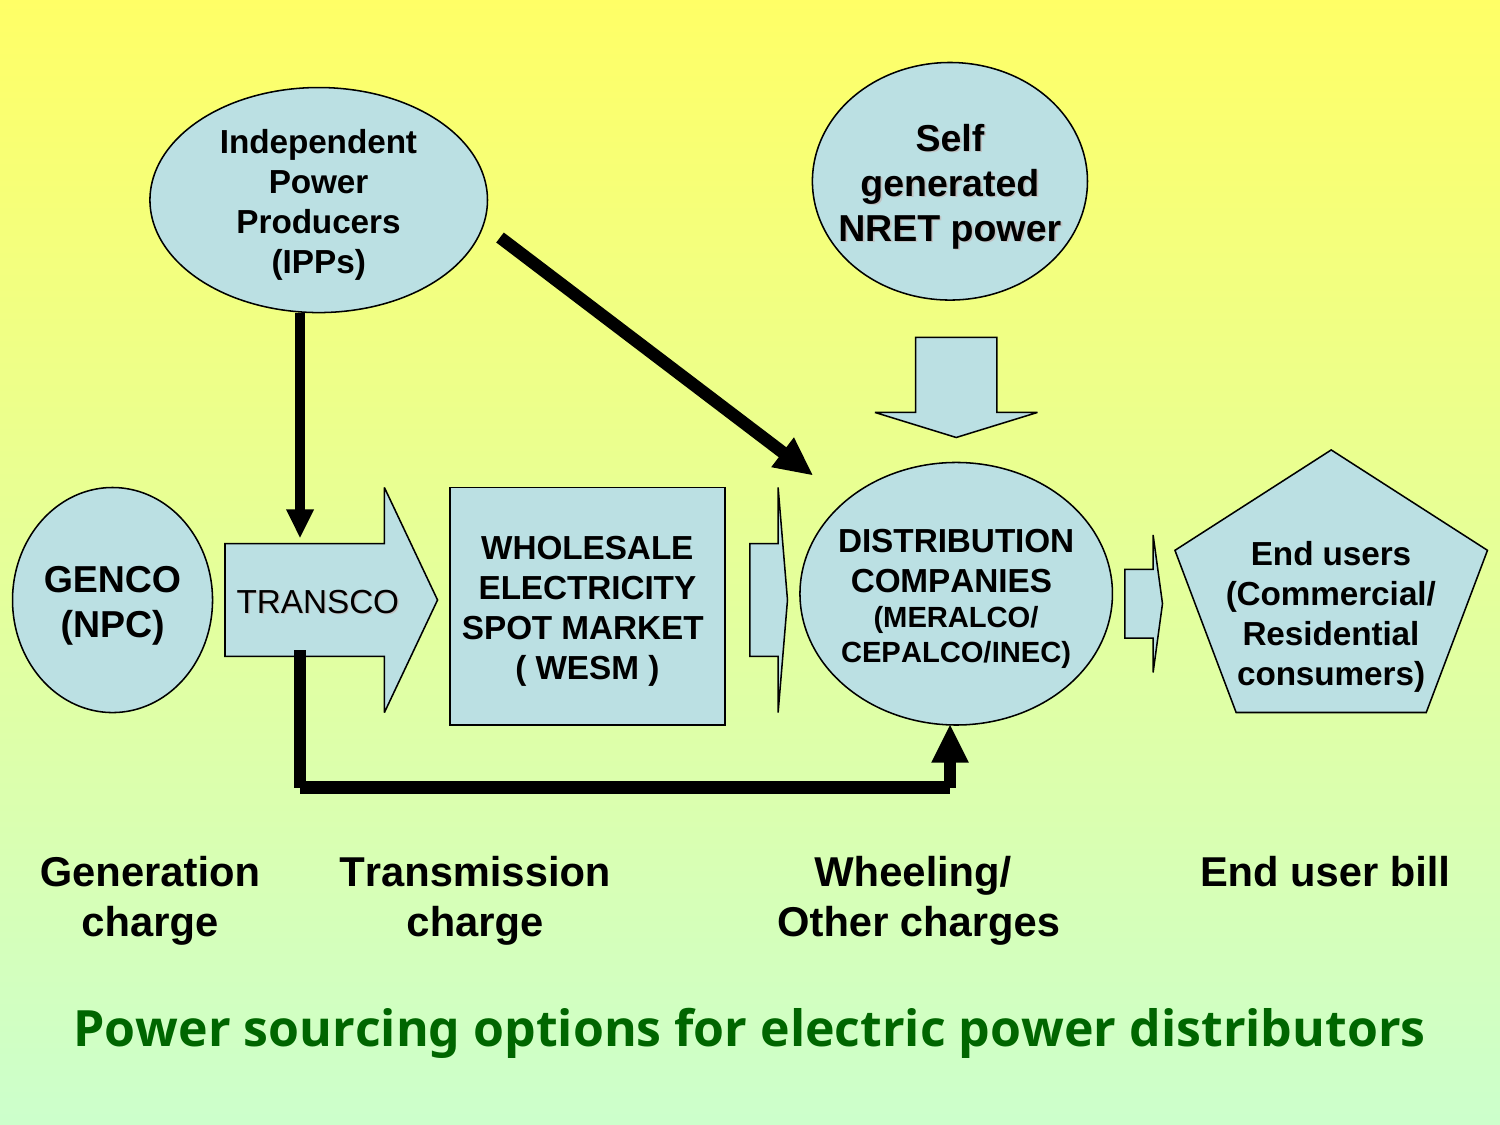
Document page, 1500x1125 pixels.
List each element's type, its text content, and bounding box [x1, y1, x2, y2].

text_box Self generated NRET power [812, 62, 1088, 301]
text_box End user bill [1175, 837, 1476, 904]
text_box TRANSCO [225, 487, 438, 713]
text_box DISTRIBUTION COMPANIES (MERALCO/ CEPALCO/INEC) [799, 462, 1113, 726]
text_box End users (Commercial/ Residential consumers) [1174, 449, 1488, 713]
text_box GENCO (NPC) [12, 487, 213, 713]
text_box Generation charge [0, 837, 299, 953]
text_box [874, 337, 1038, 438]
text_box WHOLESALE ELECTRICITY SPOT MARKET ( WESM ) [449, 487, 725, 726]
text_box [1124, 534, 1163, 673]
text_box Independent Power Producers (IPPs) [149, 87, 488, 313]
text_box [749, 487, 788, 713]
subtitle Power sourcing options for electric power distributors [0, 999, 1500, 1075]
text_box Wheeling/ Other charges [749, 837, 1088, 953]
text_box Transmission charge [299, 837, 651, 953]
